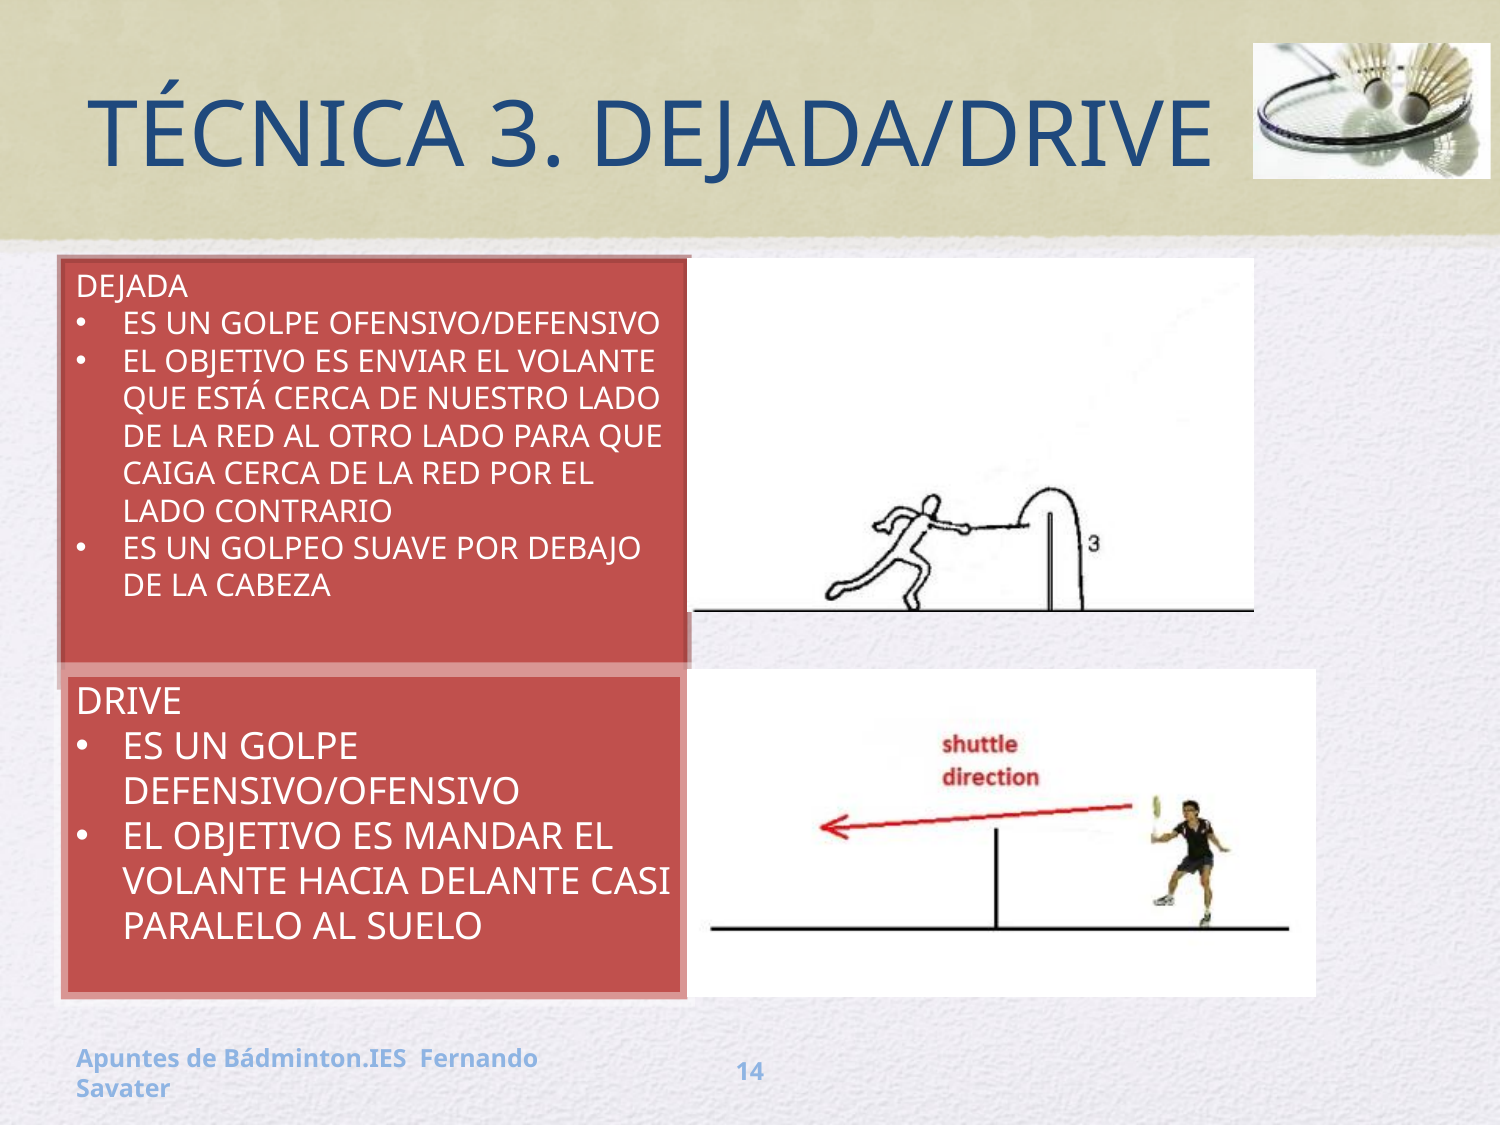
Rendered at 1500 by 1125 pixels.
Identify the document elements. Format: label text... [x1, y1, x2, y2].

title TÉCNICA 3. DEJADA/DRIVE [31, 6, 1274, 239]
slide_number 8 [699, 1042, 800, 1103]
text_box DRIVE ES UN GOLPE DEFENSIVO/OFENSIVO EL OBJETIVO ES MANDAR EL VOLANTE HACIA DELANTE CASI PARALELO AL SUELO [60, 669, 688, 1000]
picture [0, 0, 1500, 1125]
footer Apuntes de Bádminton.IES Fernando Savater [61, 1042, 588, 1103]
text_box DEJADA ES UN GOLPE OFENSIVO/DEFENSIVO EL OBJETIVO ES ENVIAR EL VOLANTE QUE ESTÁ CERCA DE NUESTRO LADO DE LA RED AL OTRO LADO PARA QUE CAIGA CERCA DE LA RED POR EL LADO CONTRARIO ES UN GOLPEO SUAVE POR DEBAJO DE LA CABEZA [60, 258, 688, 669]
